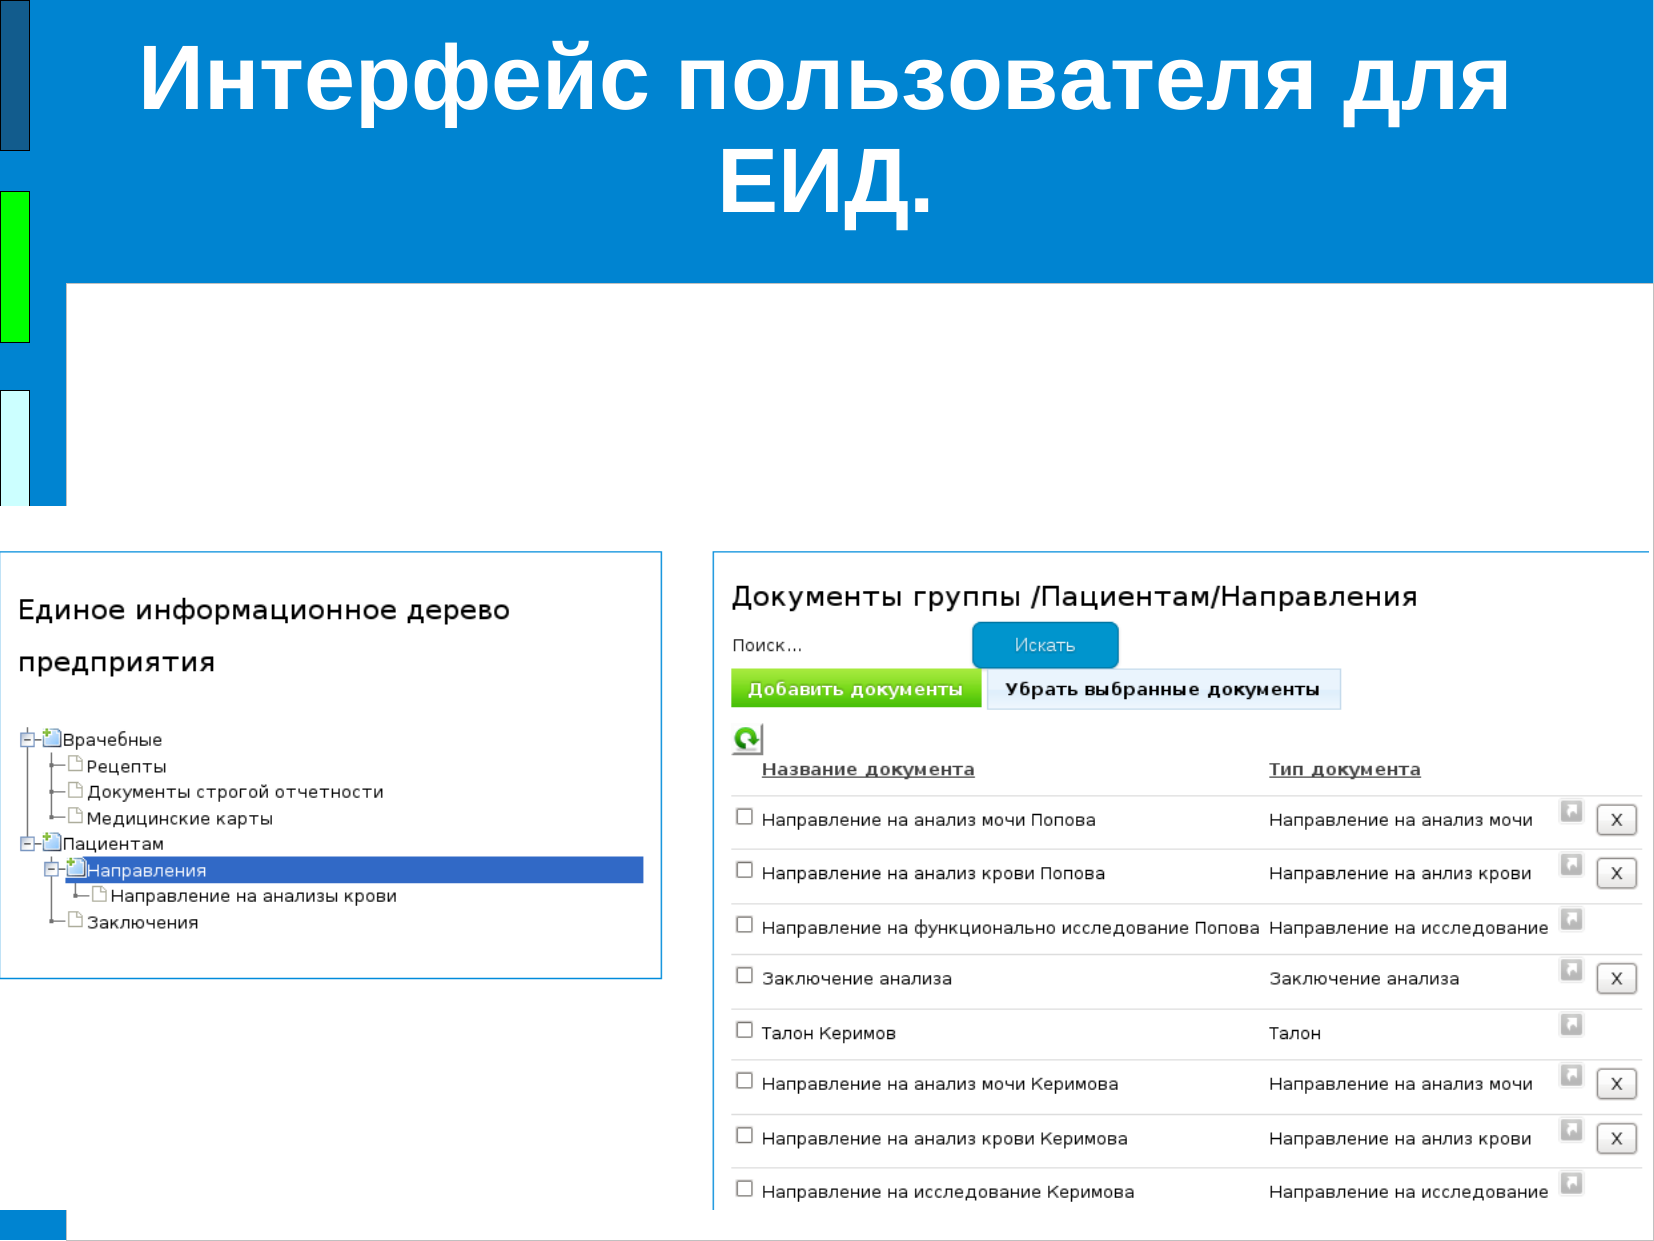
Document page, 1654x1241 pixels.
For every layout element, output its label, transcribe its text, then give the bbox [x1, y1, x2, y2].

picture [0, 506, 1649, 1210]
title Интерфейс пользователя для ЕИД. [82, 26, 1571, 232]
